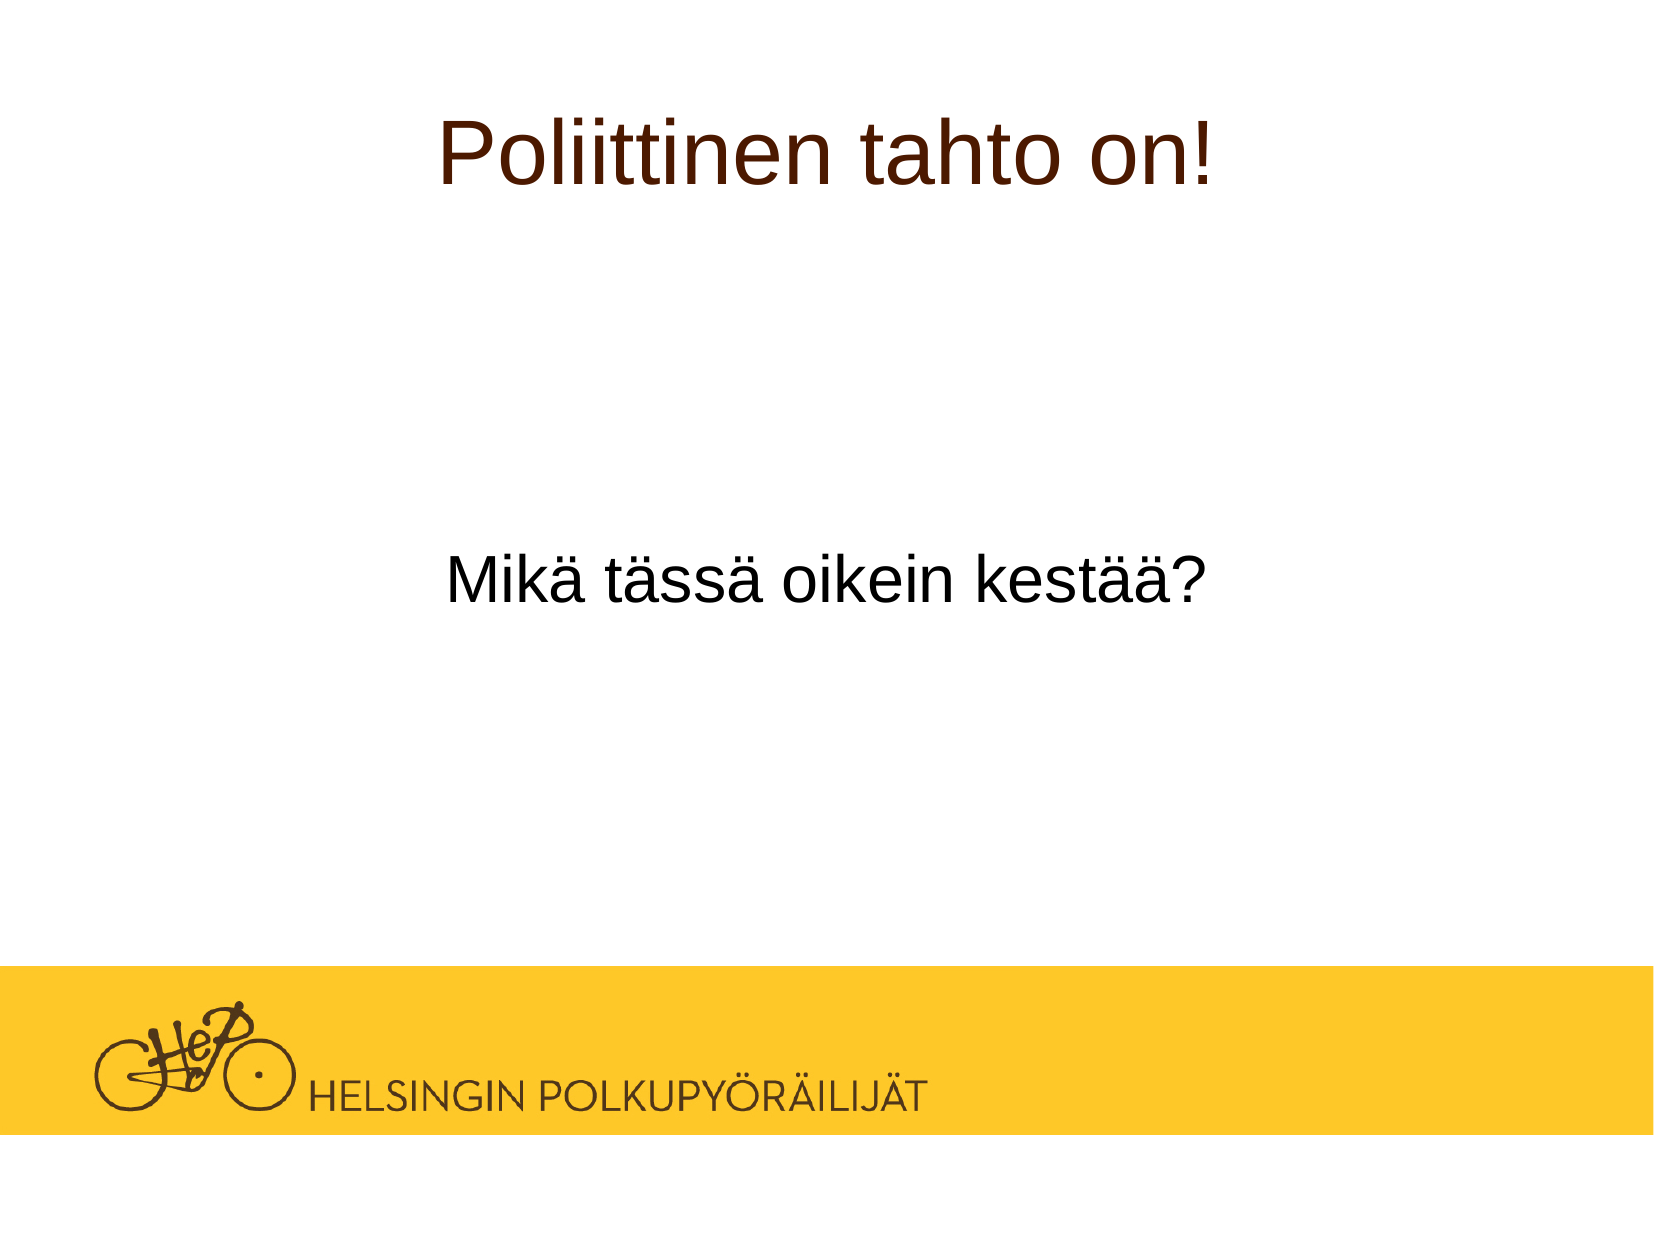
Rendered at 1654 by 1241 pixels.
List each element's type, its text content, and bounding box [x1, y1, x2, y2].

picture [0, 966, 1654, 1135]
subtitle Mikä tässä oikein kestää? [82, 56, 1571, 1102]
